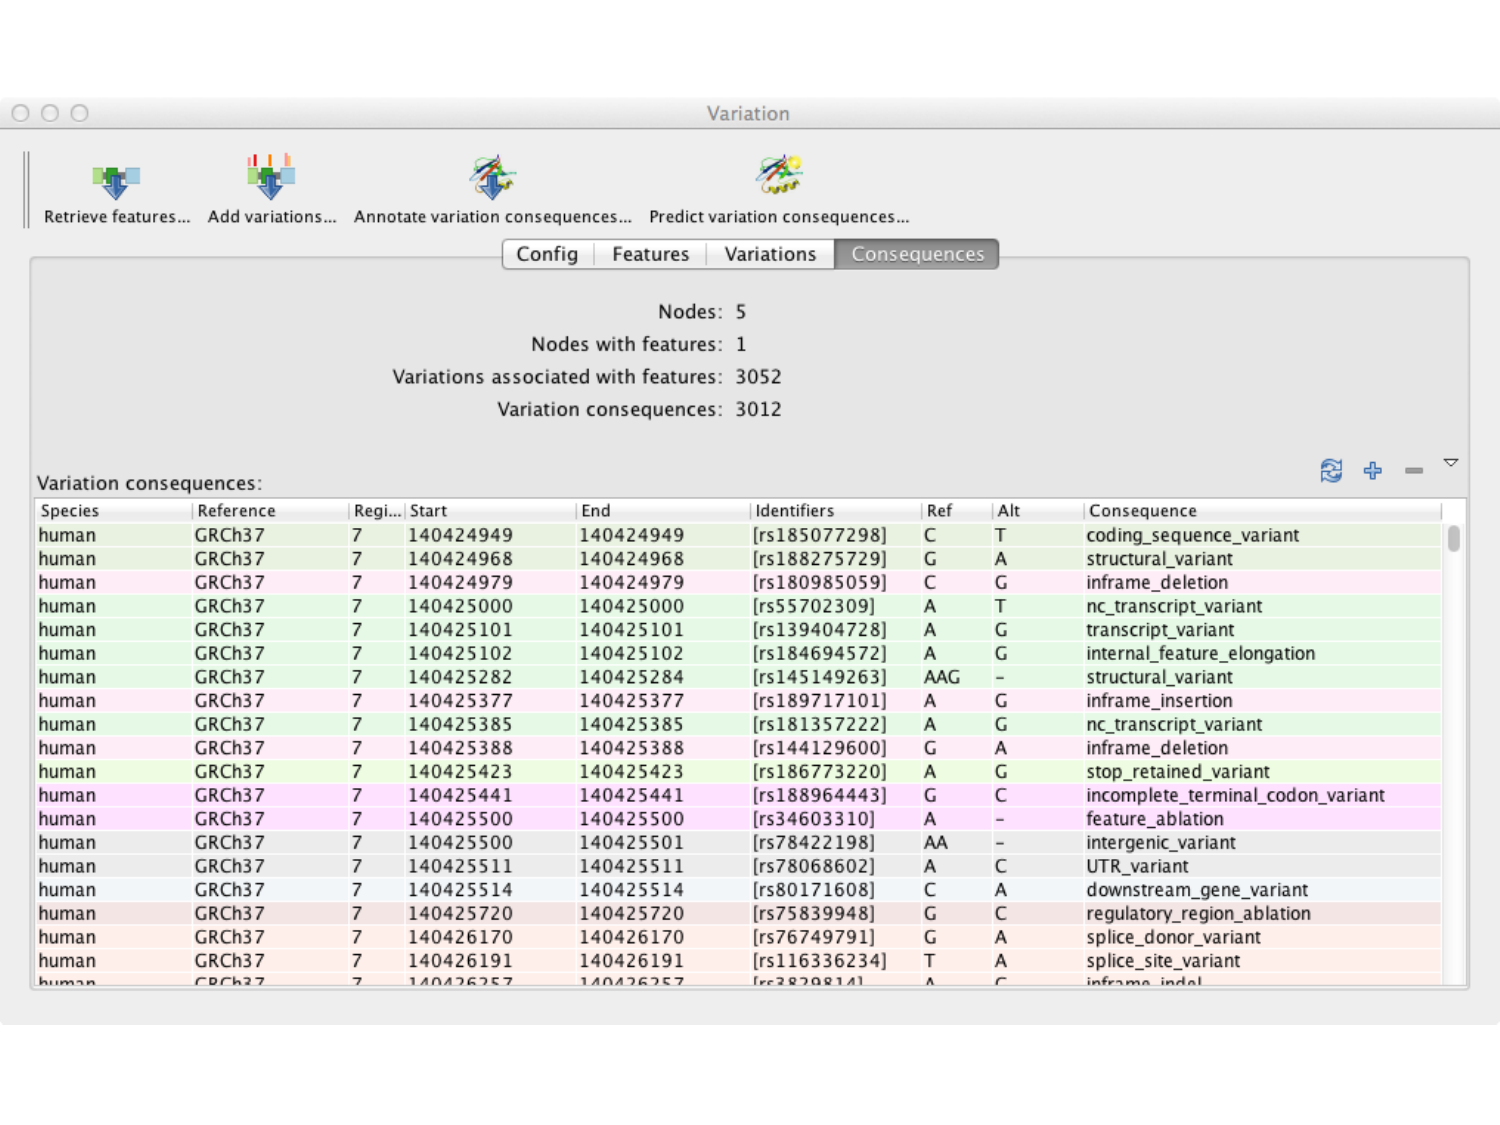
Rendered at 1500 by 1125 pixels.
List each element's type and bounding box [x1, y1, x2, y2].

picture [0, 97, 1500, 1026]
